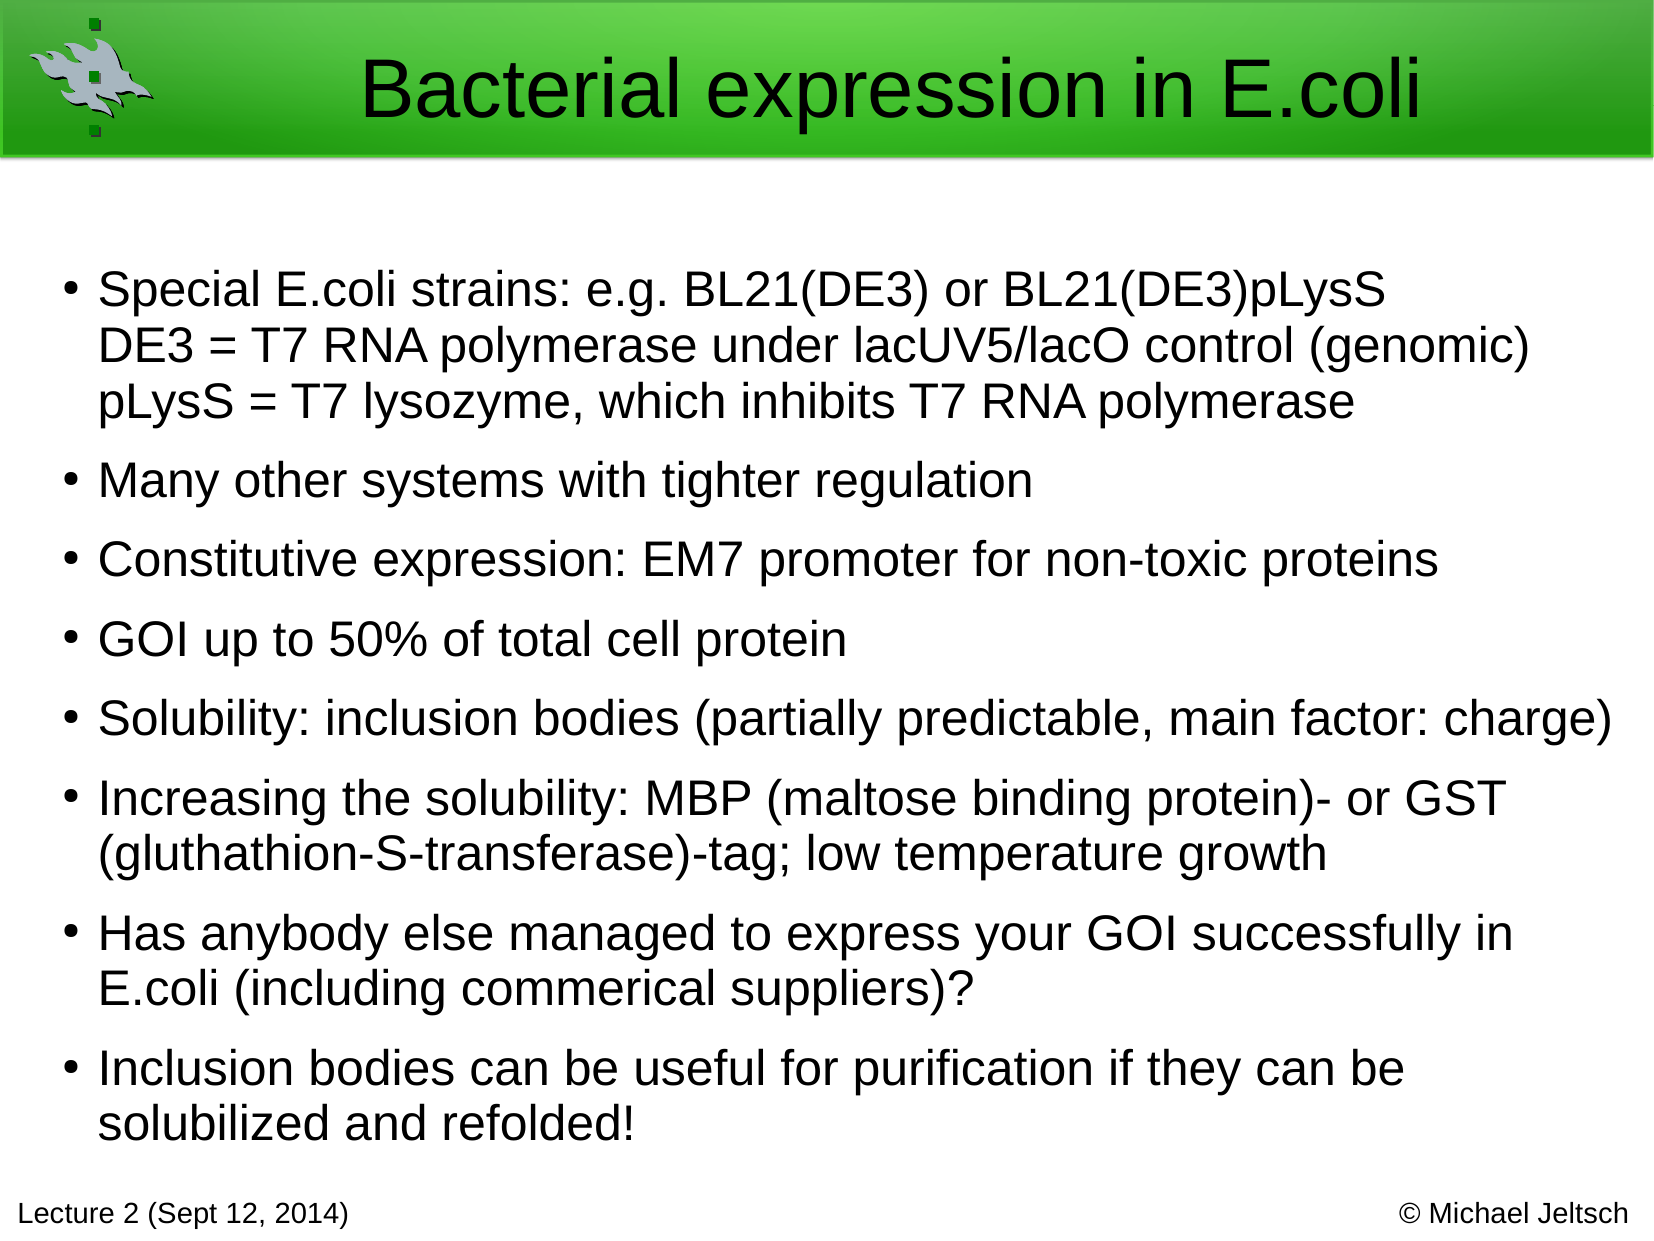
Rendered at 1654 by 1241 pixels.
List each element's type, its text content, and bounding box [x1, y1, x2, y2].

title Bacterial expression in E.coli [212, 17, 1571, 160]
text_box Special E.coli strains: e.g. BL21(DE3) or BL21(DE3)pLysS DE3 = T7 RNA polymerase under lacUV5/lacO control (genomic) pLysS = T7 lysozyme, which inhibits T7 RNA polymerase Many other systems with tighter regulation Constitutive expression: EM7 promoter for non-toxic proteins GOI up to 50% of total cell protein Solubility: inclusion bodies (partially predictable, main factor: charge) Increasing the solubility: MBP (maltose binding protein)- or GST (gluthathion-S-transferase)-tag; low temperature growth Has anybody else managed to express your GOI successfully in E.coli (including commerical suppliers)? Inclusion bodies can be useful for purification if they can be solubilized and refolded! [47, 253, 1642, 1159]
